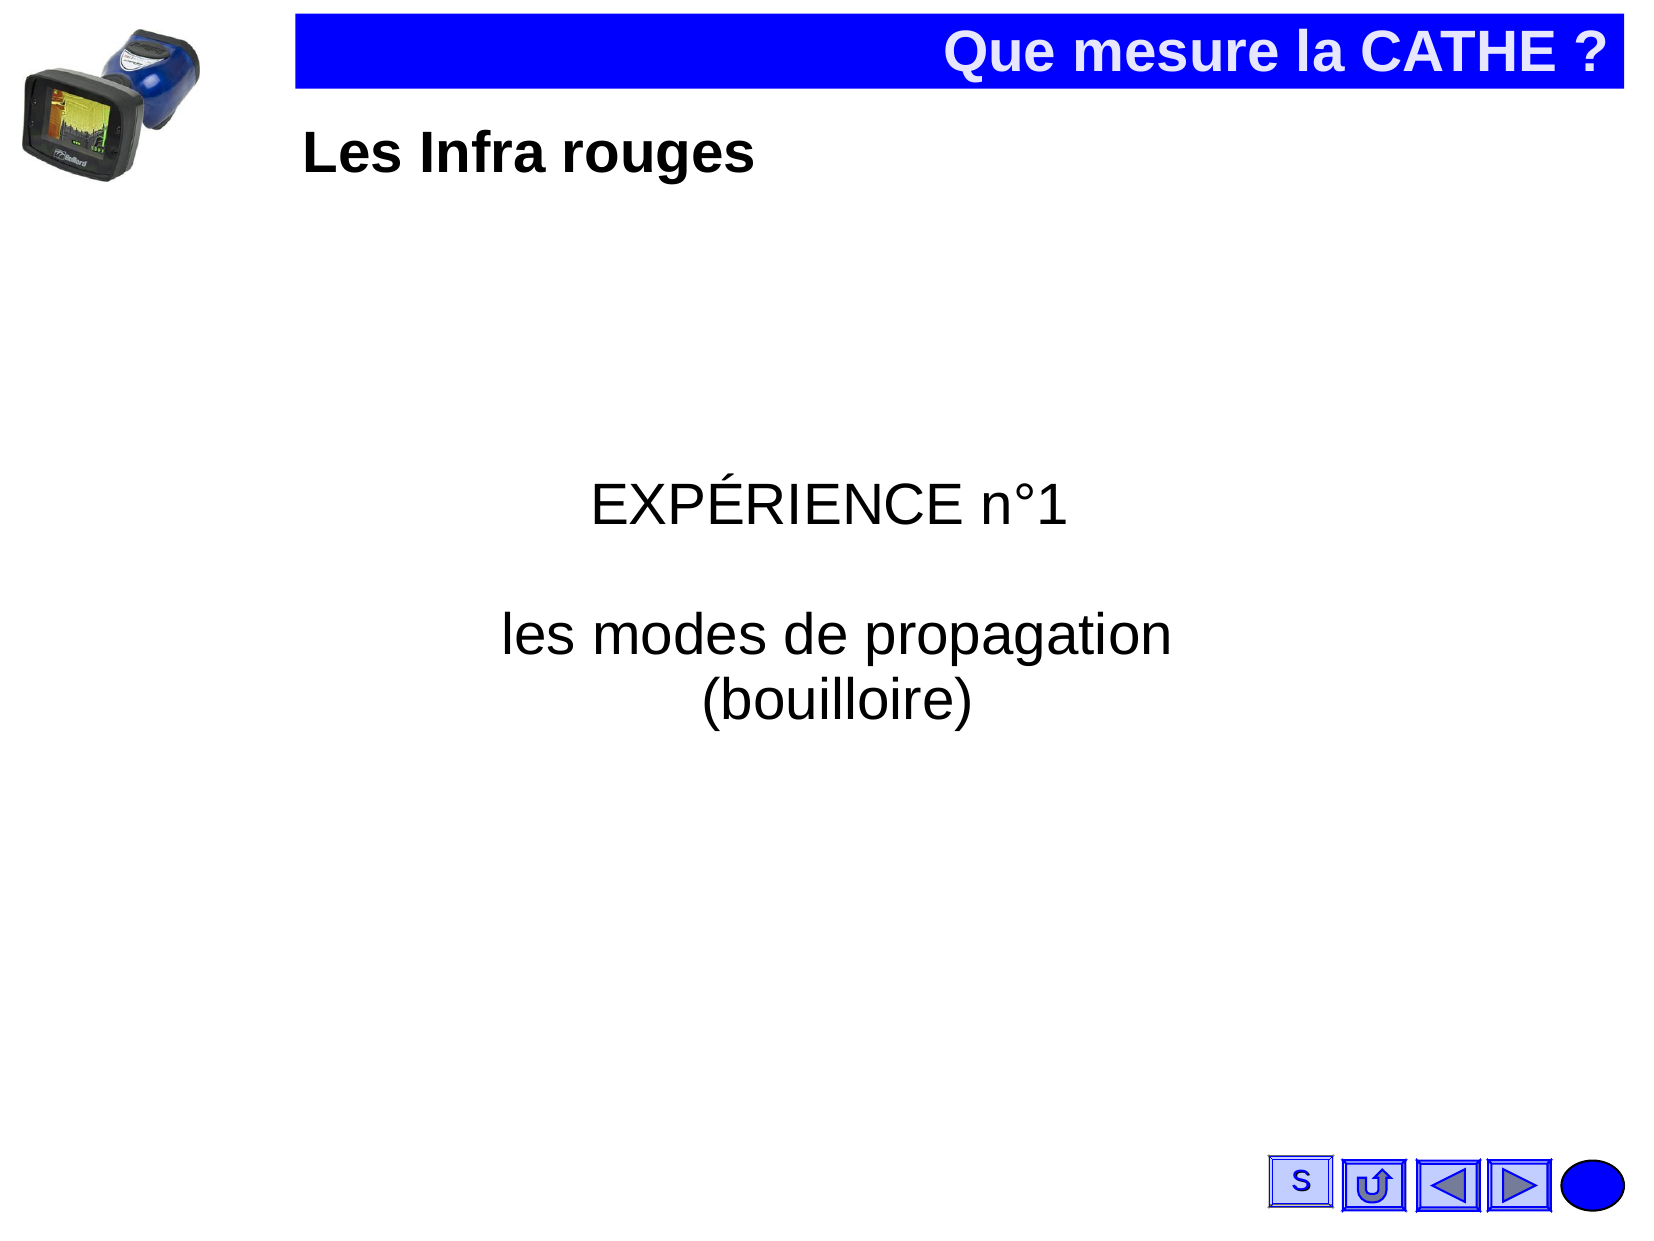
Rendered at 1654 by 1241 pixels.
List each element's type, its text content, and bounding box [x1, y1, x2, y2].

picture [22, 29, 200, 182]
text_box EXPÉRIENCE n°1 les modes de propagation (bouilloire) [177, 464, 1499, 739]
text_box [1561, 1160, 1625, 1211]
text_box Les Infra rouges [287, 112, 772, 193]
text_box Que mesure la CATHE ? [295, 13, 1625, 89]
